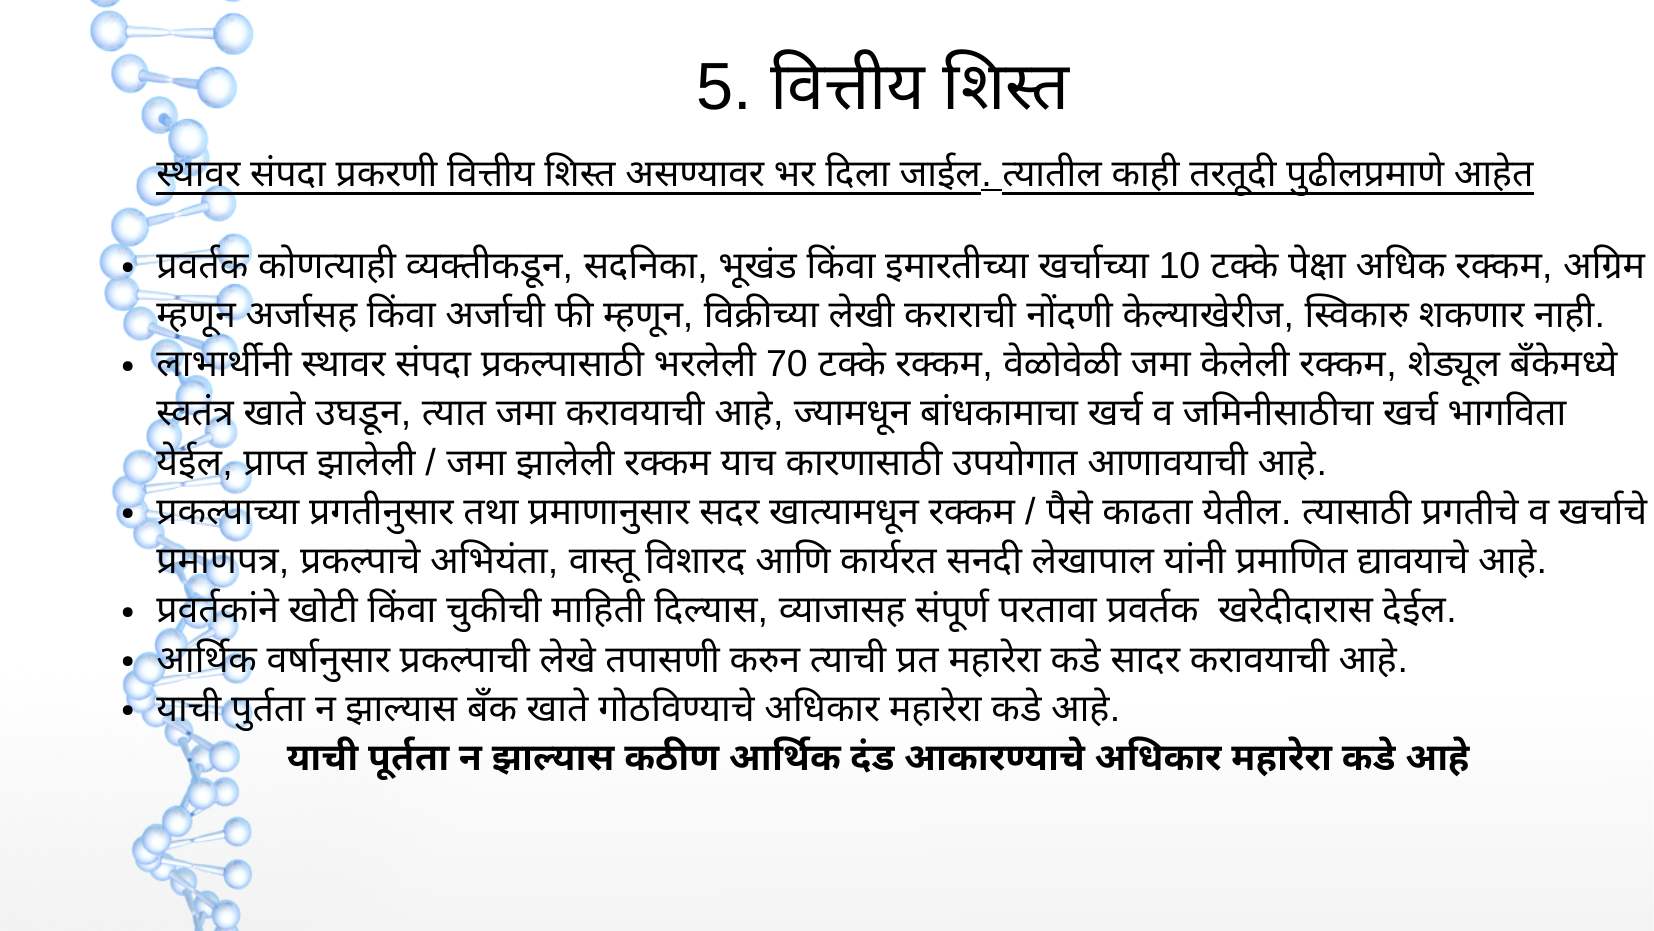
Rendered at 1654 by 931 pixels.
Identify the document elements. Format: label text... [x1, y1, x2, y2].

picture [0, 0, 1654, 931]
text_box 5. वित्तीय शिस्त [681, 41, 1217, 145]
text_box स्थावर संपदा प्रकरणी वित्तीय शिस्त असण्यावर भर दिला जाईल. त्यातील काही तरतूदी पुढीलप्रमाणे आहेत प्रवर्तक कोणत्याही व्यक्तीकडून, सदनिका, भूखंड किंवा इमारतीच्या खर्चाच्या 10 टक्के पेक्षा अधिक रक्कम, अग्रिम म्हणून अर्जासह किंवा अर्जाची फी म्हणून, विक्रीच्या लेखी कराराची नोंदणी केल्याखेरीज, स्विकारु शकणार नाही. लाभार्थीनी स्थावर संपदा प्रकल्पासाठी भरलेली 70 टक्के रक्कम, वेळोवेळी जमा केलेली रक्कम, शेड्यूल बँकेमध्ये स्वतंत्र खाते उघडून, त्यात जमा करावयाची आहे, ज्यामधून बांधकामाचा खर्च व जमिनीसाठीचा खर्च भागविता येईल, प्राप्त झालेली / जमा झालेली रक्कम याच कारणासाठी उपयोगात आणावयाची आहे. प्रकल्पाच्या प्रगतीनुसार तथा प्रमाणानुसार सदर खात्यामधून रक्कम / पैसे काढता येतील. त्यासाठी प्रगतीचे व खर्चाचे प्रमाणपत्र, प्रकल्पाचे अभियंता, वास्तू विशारद आणि कार्यरत सनदी लेखापाल यांनी प्रमाणित द्यावयाचे आहे. प्रवर्तकांने खोटी किंवा चुकीची माहिती दिल्यास, व्याजासह संपूर्ण परतावा प्रवर्तक खरेदीदारास देईल. आर्थिक वर्षानुसार प्रकल्पाची लेखे तपासणी करुन त्याची प्रत महारेरा कडे सादर करावयाची आहे. याची पुर्तता न झाल्यास बँक खाते गोठविण्याचे अधिकार महारेरा कडे आहे. याची पूर्तता न झाल्यास कठीण आर्थिक दंड आकारण्याचे अधिकार महारेरा कडे आहे [106, 145, 1654, 905]
